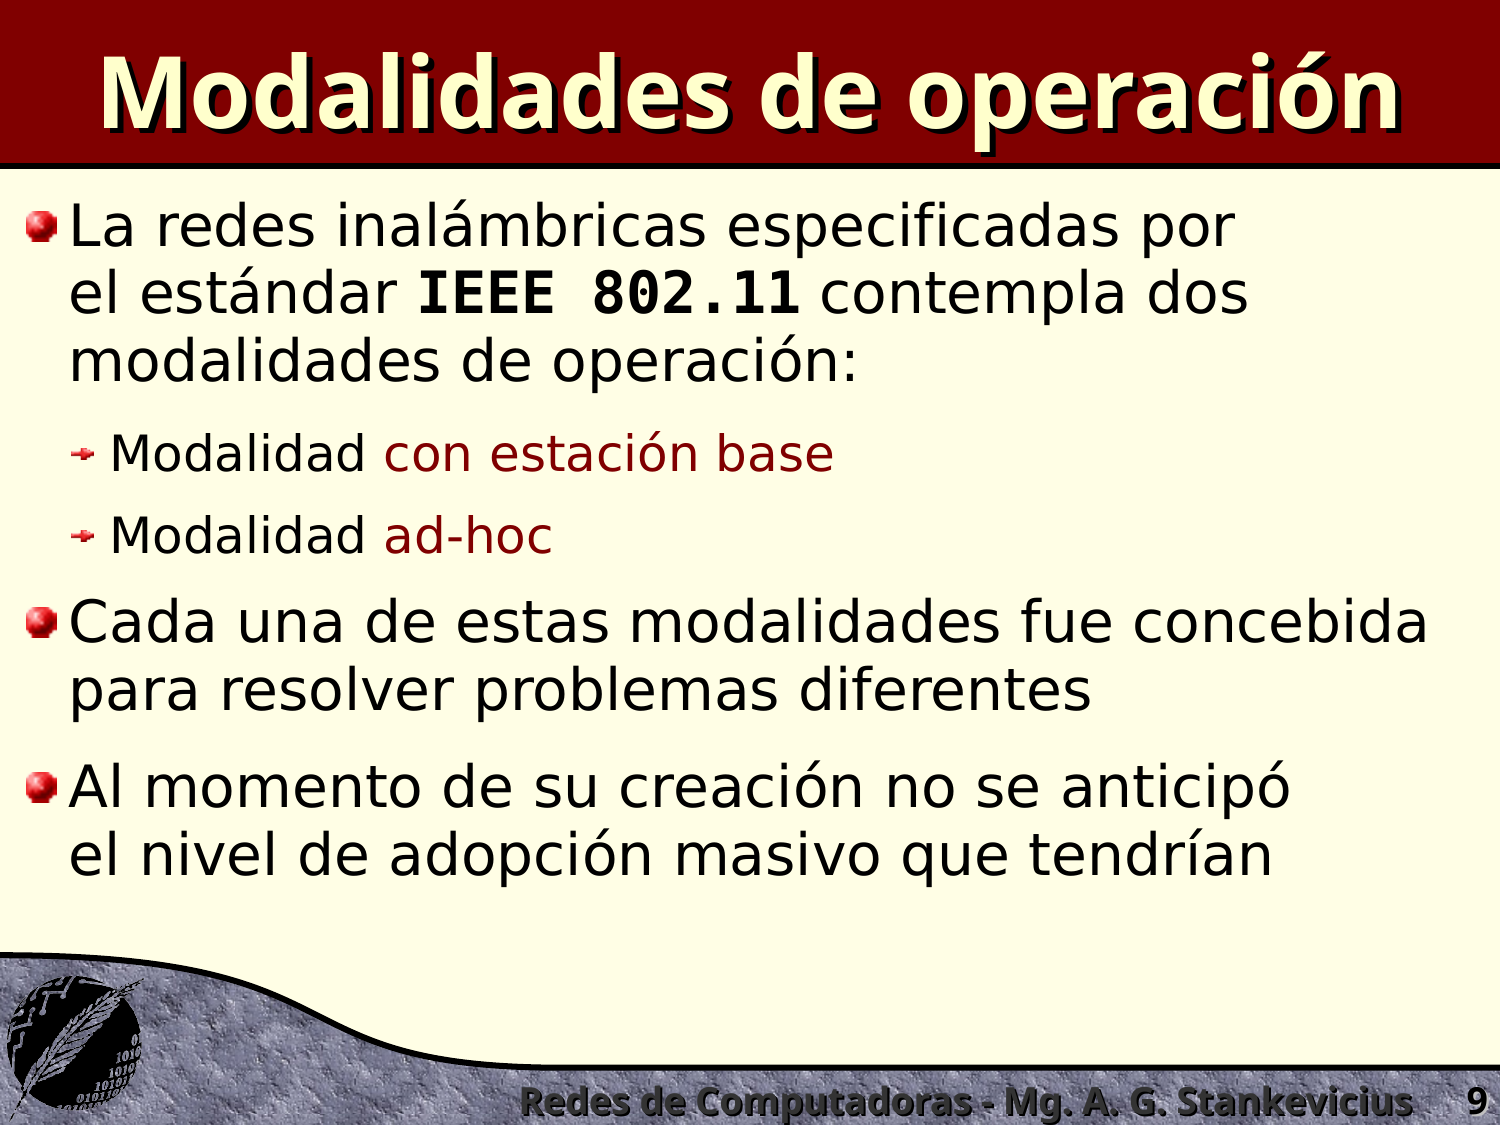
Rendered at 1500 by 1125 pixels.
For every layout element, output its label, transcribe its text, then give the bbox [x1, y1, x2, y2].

picture [0, 959, 1500, 1125]
list La redes inalámbricas especificadas por el estándar IEEE 802.11 contempla dos modalidades de operación: Modalidad con estación base Modalidad ad-hoc Cada una de estas modalidades fue concebida para resolver problemas diferentes Al momento de su creación no se anticipó el nivel de adopción masivo que tendrían [11, 192, 1486, 890]
picture [1047, 1100, 1054, 1110]
picture [790, 1100, 795, 1110]
title Modalidades de operación [15, 5, 1485, 160]
